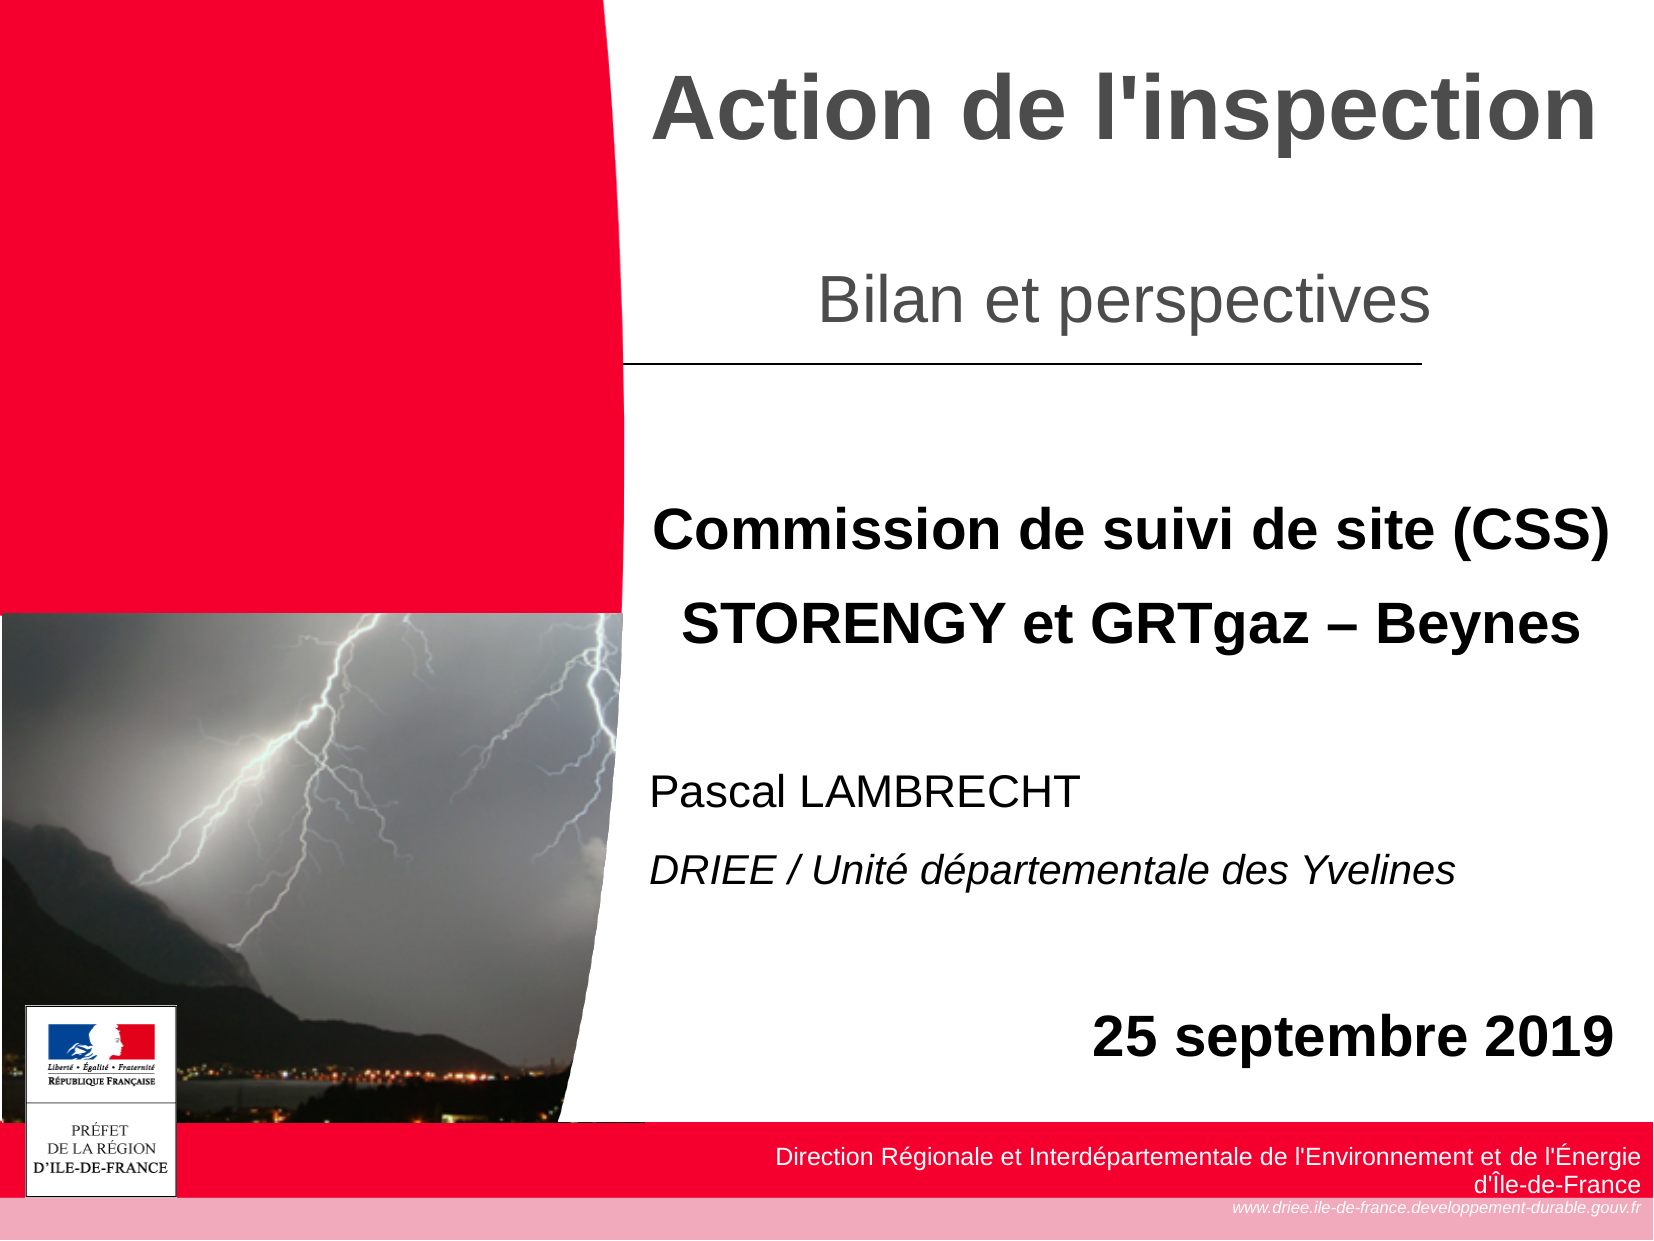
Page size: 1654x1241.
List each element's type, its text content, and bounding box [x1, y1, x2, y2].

title Action de l'inspection Bilan et perspectives [649, 56, 1602, 337]
subtitle Commission de suivi de site (CSS) STORENGY et GRTgaz – Beynes Pascal LAMBRECHT DRIEE / Unité départementale des Yvelines 25 septembre 2019 [649, 402, 1616, 1163]
picture [0, 0, 1654, 1240]
